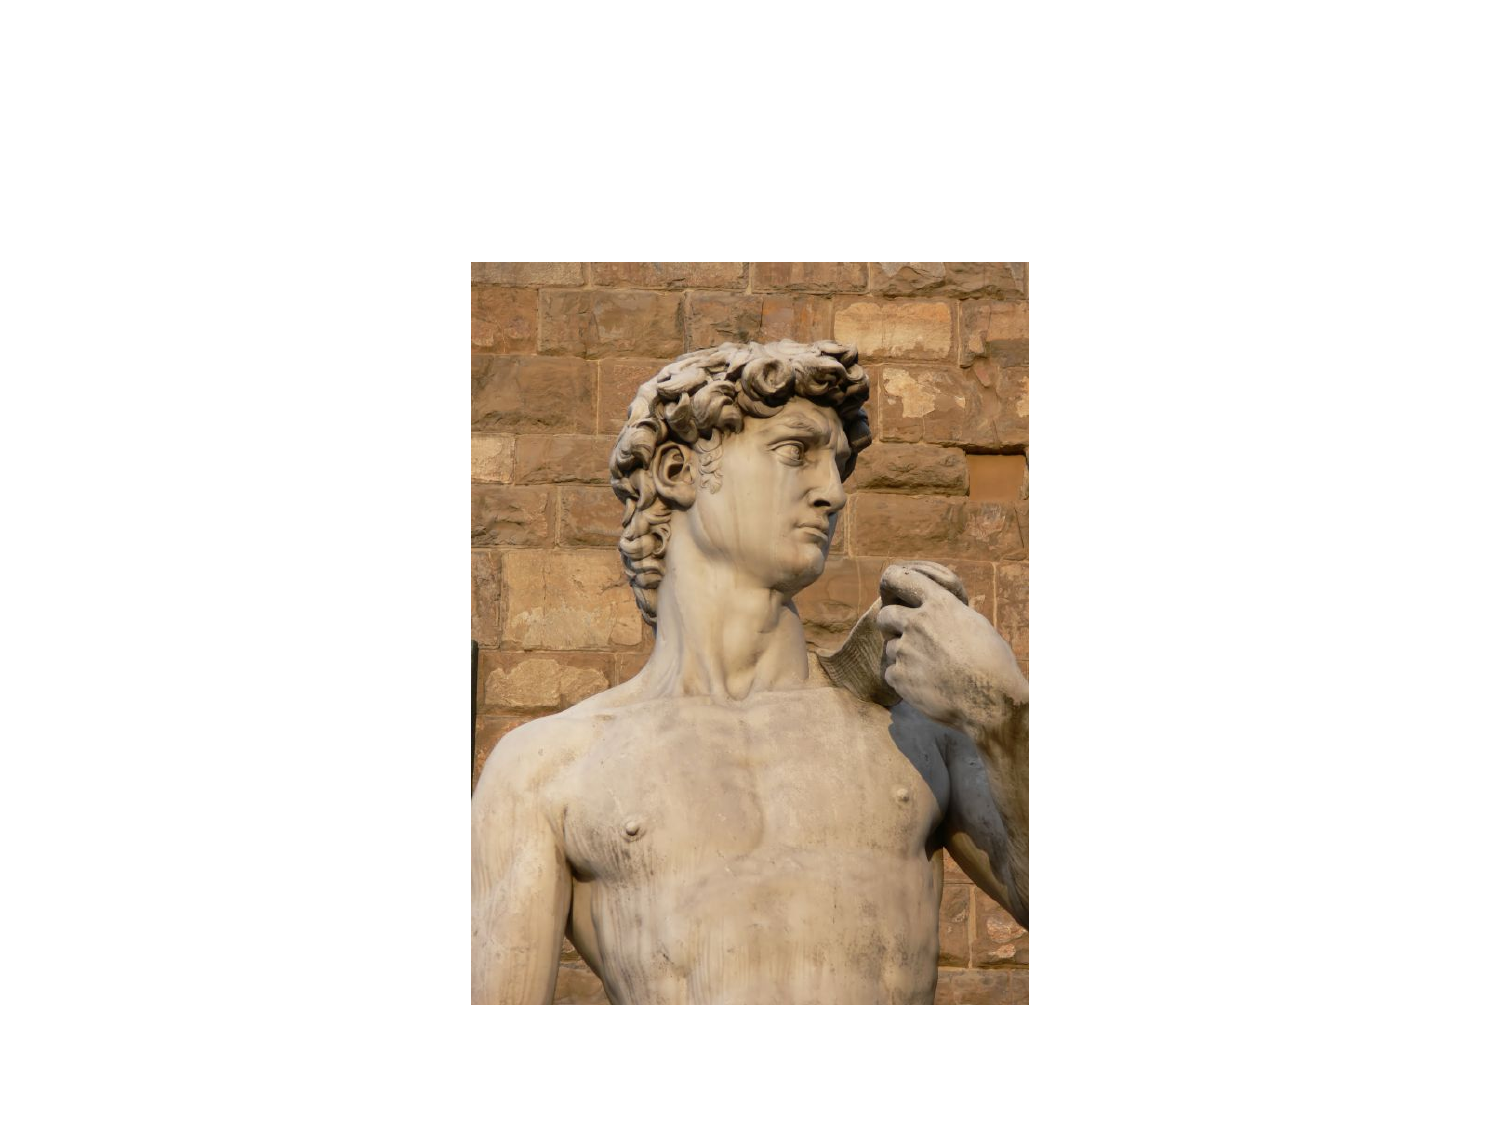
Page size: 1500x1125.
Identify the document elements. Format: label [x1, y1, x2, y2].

picture [471, 262, 1029, 1005]
